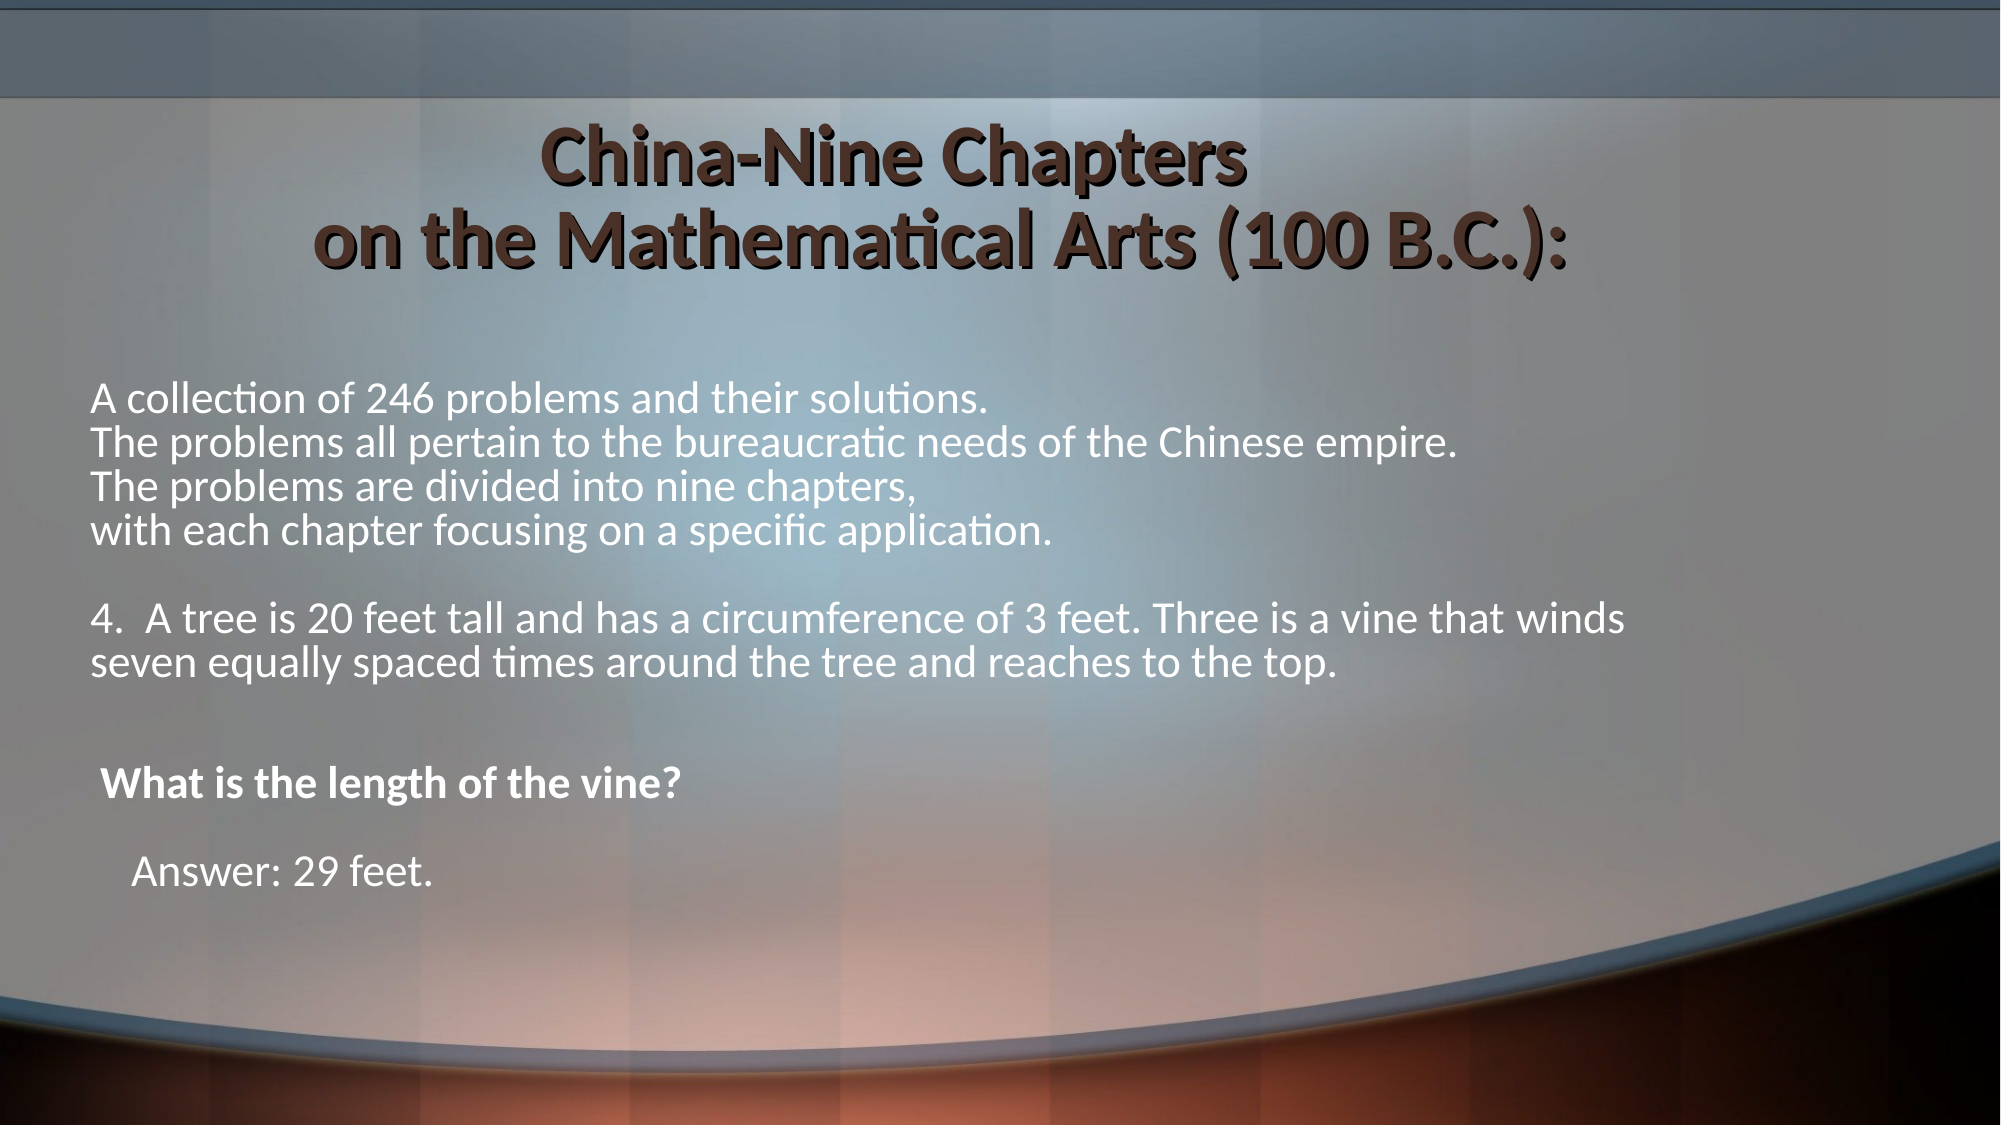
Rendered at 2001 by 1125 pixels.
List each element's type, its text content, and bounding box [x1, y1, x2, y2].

list A collection of 246 problems and their solutions. The problems all pertain to the bureaucratic needs of the Chinese empire. The problems are divided into nine chapters, with each chapter focusing on a specific application. 4. A tree is 20 feet tall and has a circumference of 3 feet. Three is a vine that winds seven equally spaced times around the tree and reaches to the top. What is the length of the vine? Answer: 29 feet. [75, 299, 1732, 920]
title China-Nine Chapters on the Mathematical Arts (100 B.C.): [75, 104, 1732, 294]
